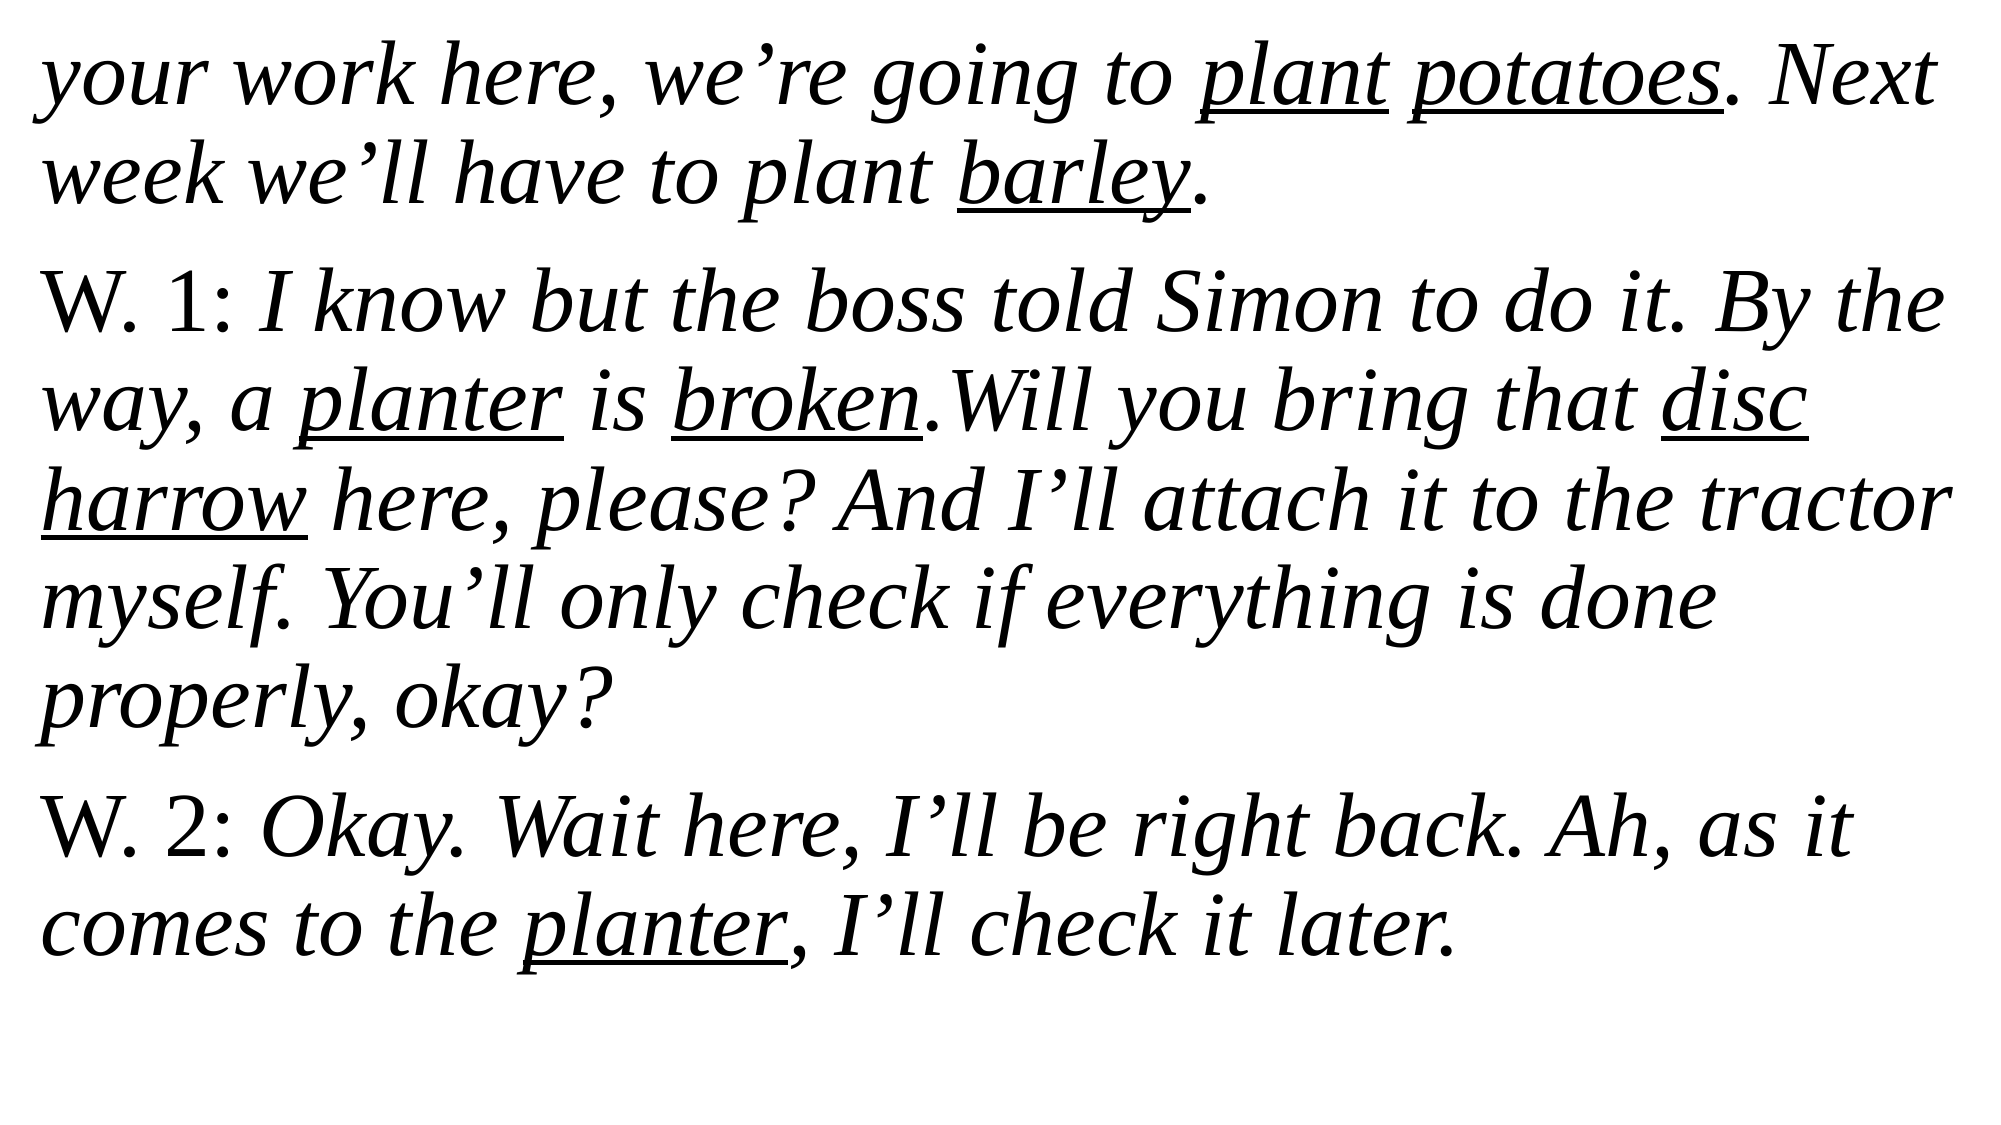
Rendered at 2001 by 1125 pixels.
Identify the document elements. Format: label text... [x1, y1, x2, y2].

list your work here, we’re going to plant potatoes. Next week we’ll have to plant barley. W. 1: I know but the boss told Simon to do it. By the way, a planter is broken.Will you bring that disc harrow here, please? And I’ll attach it to the tractor myself. You’ll only check if everything is done properly, okay? W. 2: Okay. Wait here, I’ll be right back. Ah, as it comes to the planter, I’ll check it later. [25, 17, 1983, 1112]
